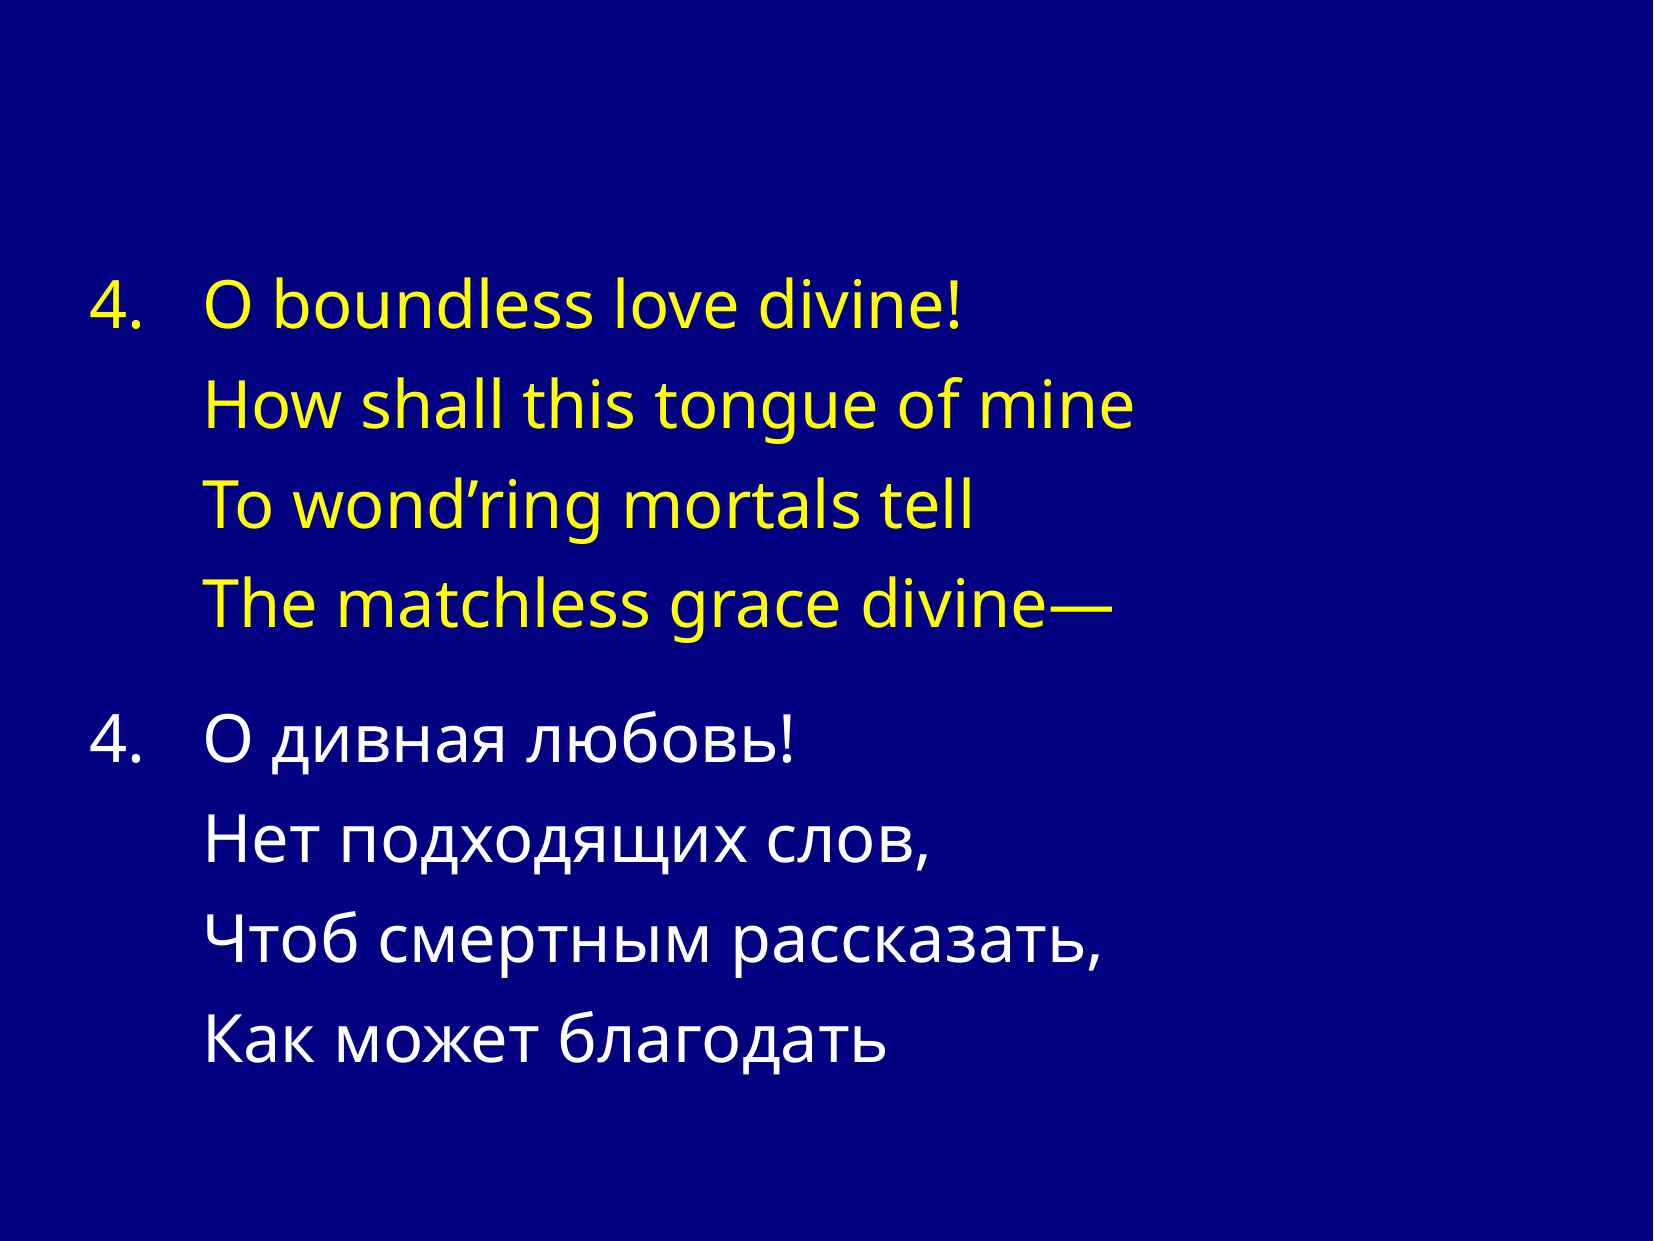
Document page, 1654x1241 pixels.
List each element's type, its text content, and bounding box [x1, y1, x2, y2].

text_box 4. О дивная любовь! Нет подходящих слов, Чтоб смертным рассказать, Как может благодать [75, 675, 1576, 1163]
text_box 4. O boundless love divine! How shall this tongue of mine To wond’ring mortals tell The matchless grace divine— [75, 150, 1576, 638]
